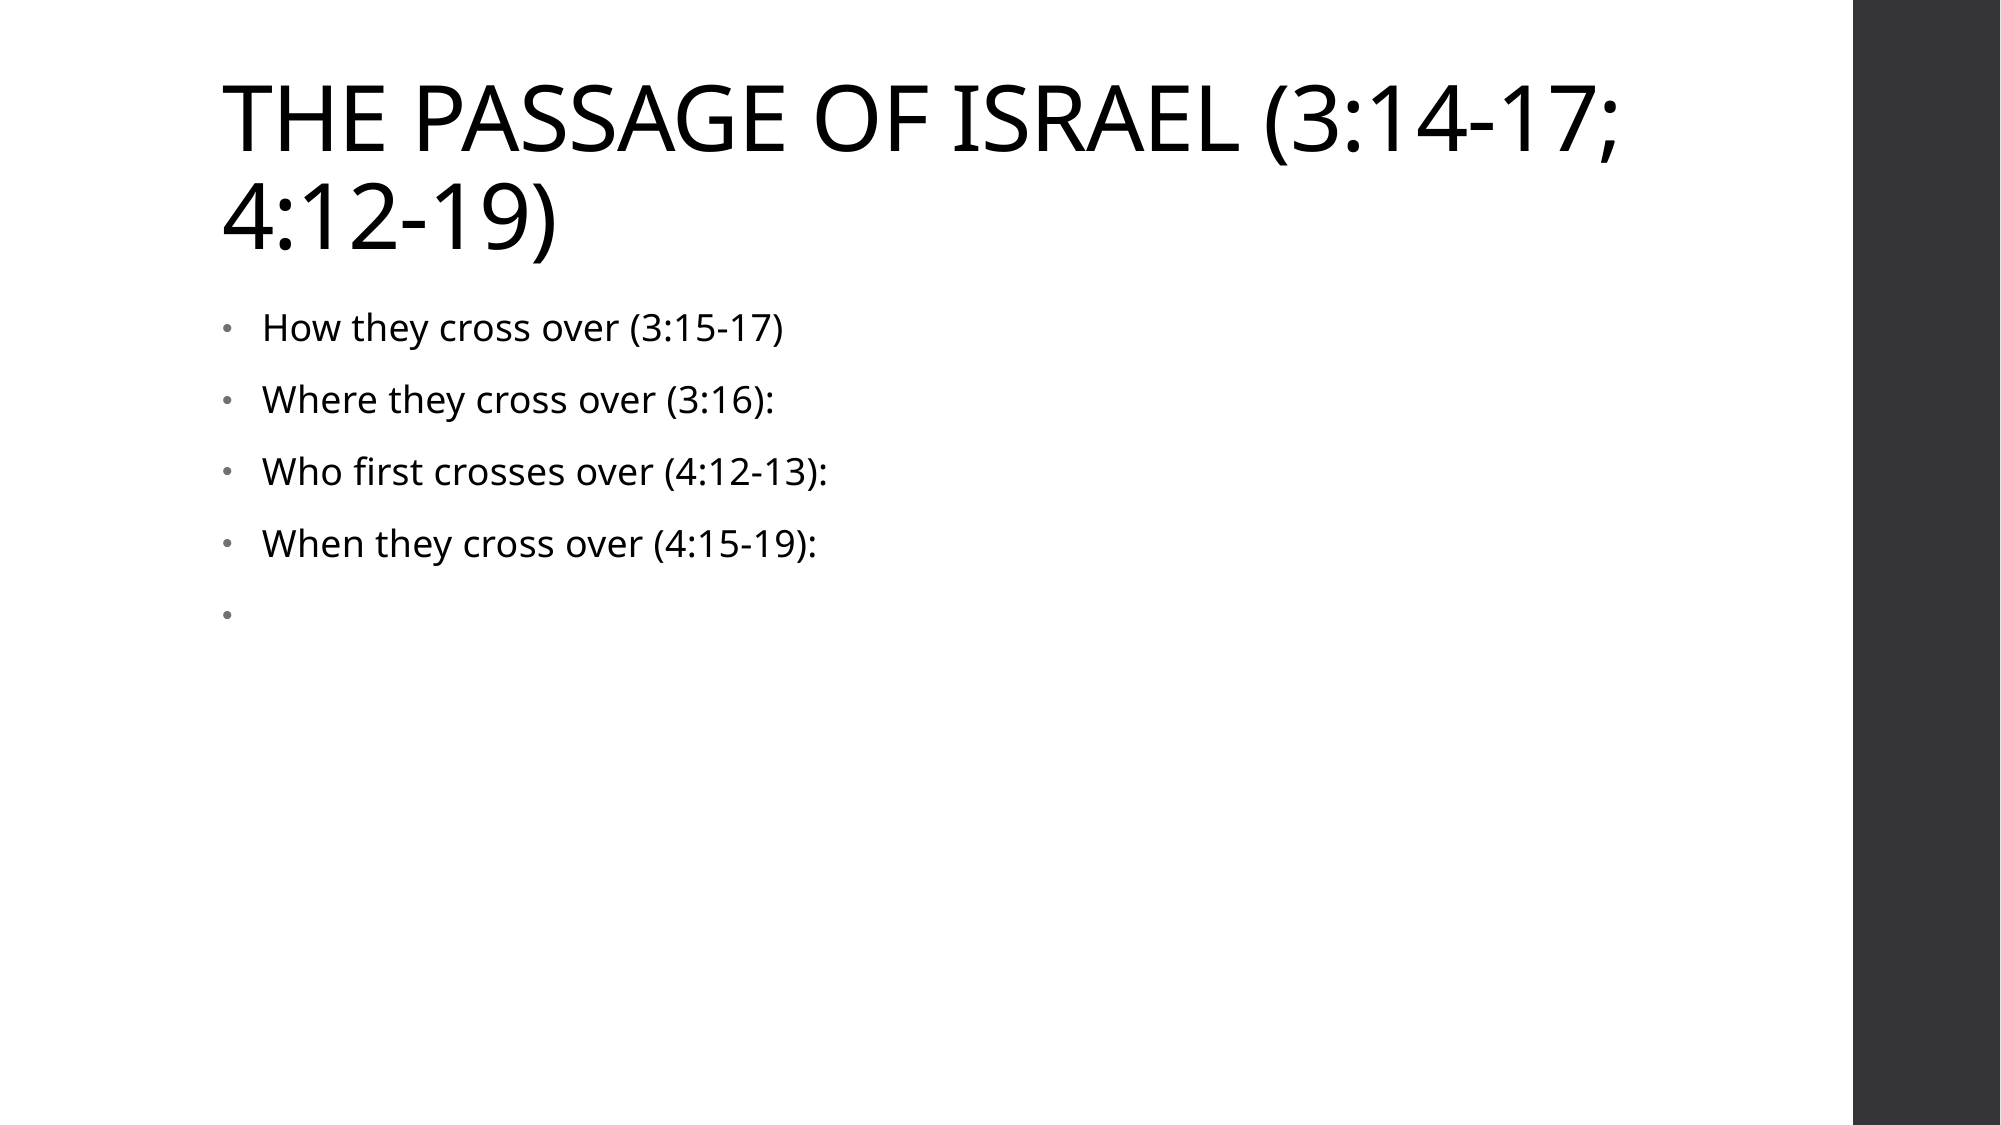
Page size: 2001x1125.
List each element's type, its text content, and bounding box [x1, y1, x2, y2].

list How they cross over (3:15-17) Where they cross over (3:16): Who first crosses over (4:12-13): When they cross over (4:15-19): [206, 299, 1617, 1014]
title THE PASSAGE OF ISRAEL (3:14-17; 4:12-19) [206, 60, 1797, 278]
